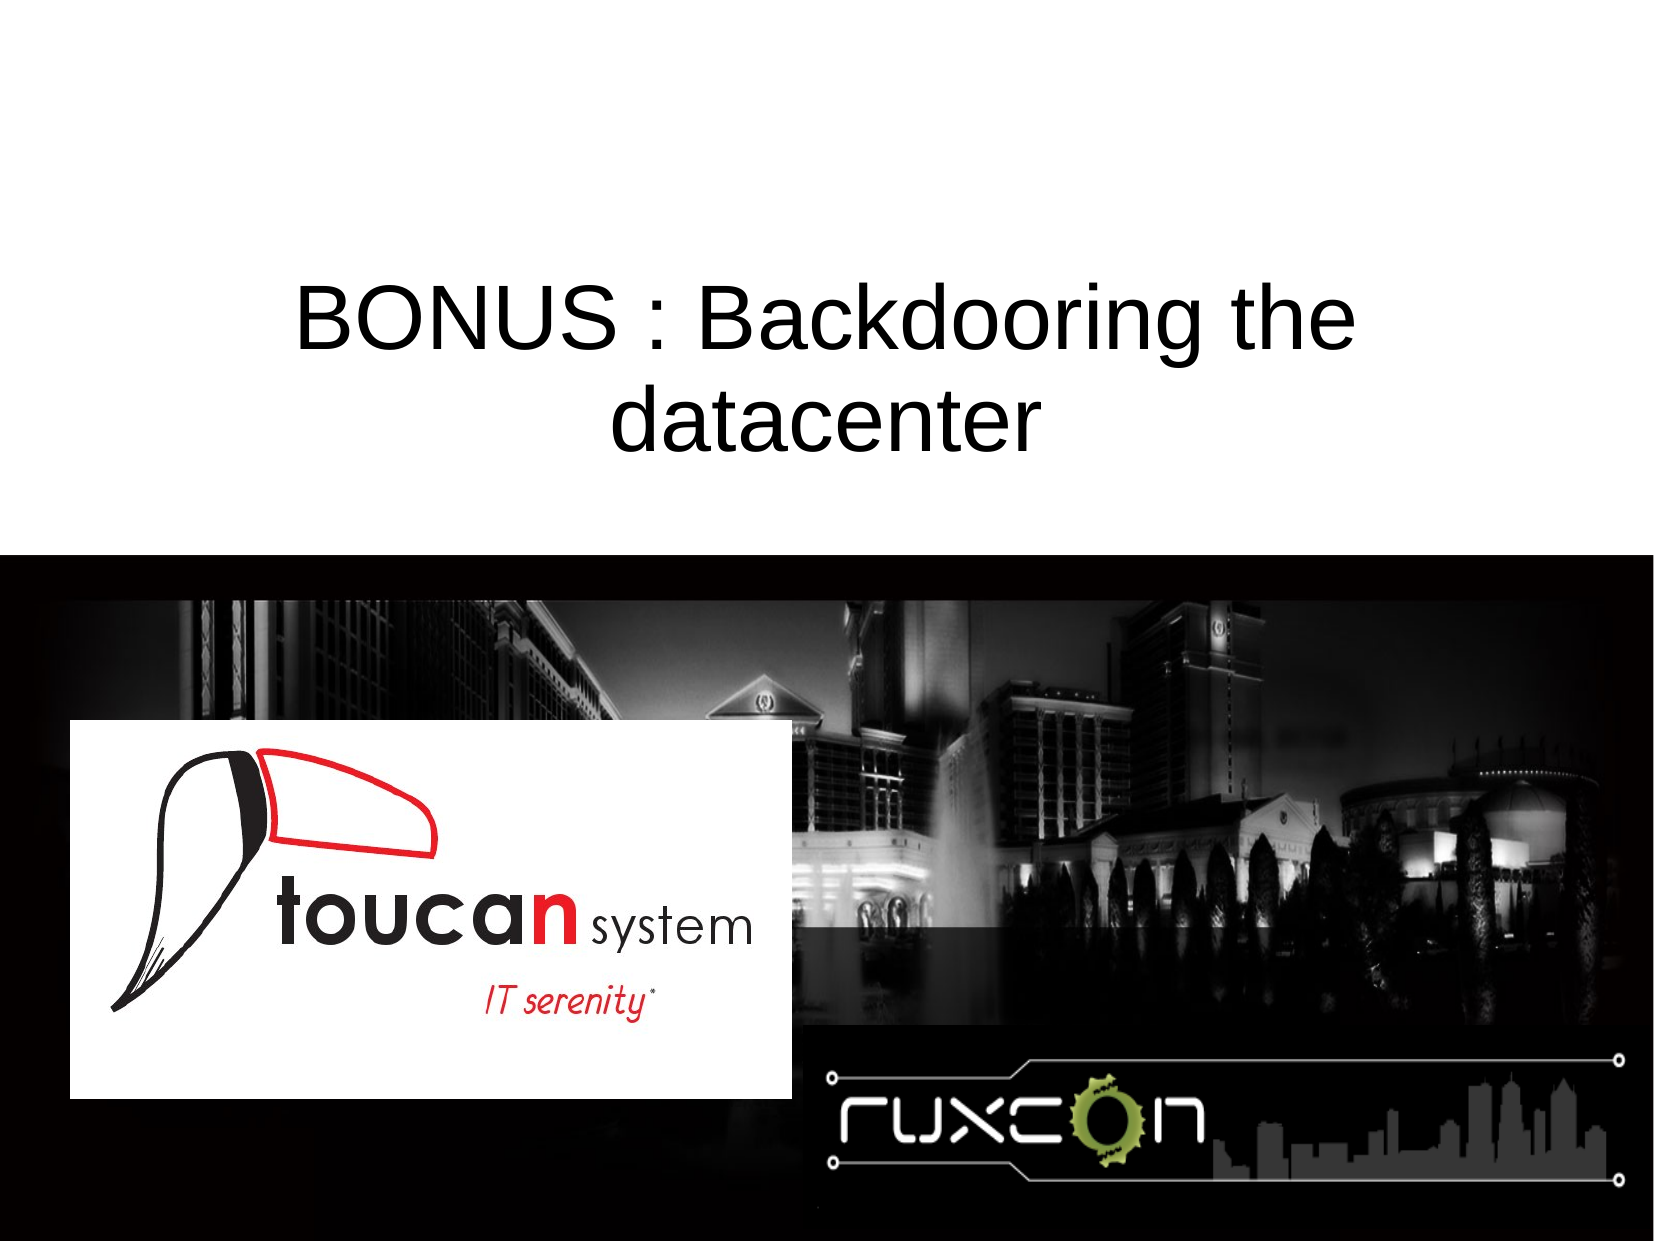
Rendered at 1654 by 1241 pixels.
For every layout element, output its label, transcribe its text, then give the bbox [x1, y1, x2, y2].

title BONUS : Backdooring the datacenter [82, 261, 1571, 473]
picture [0, 555, 1654, 1241]
